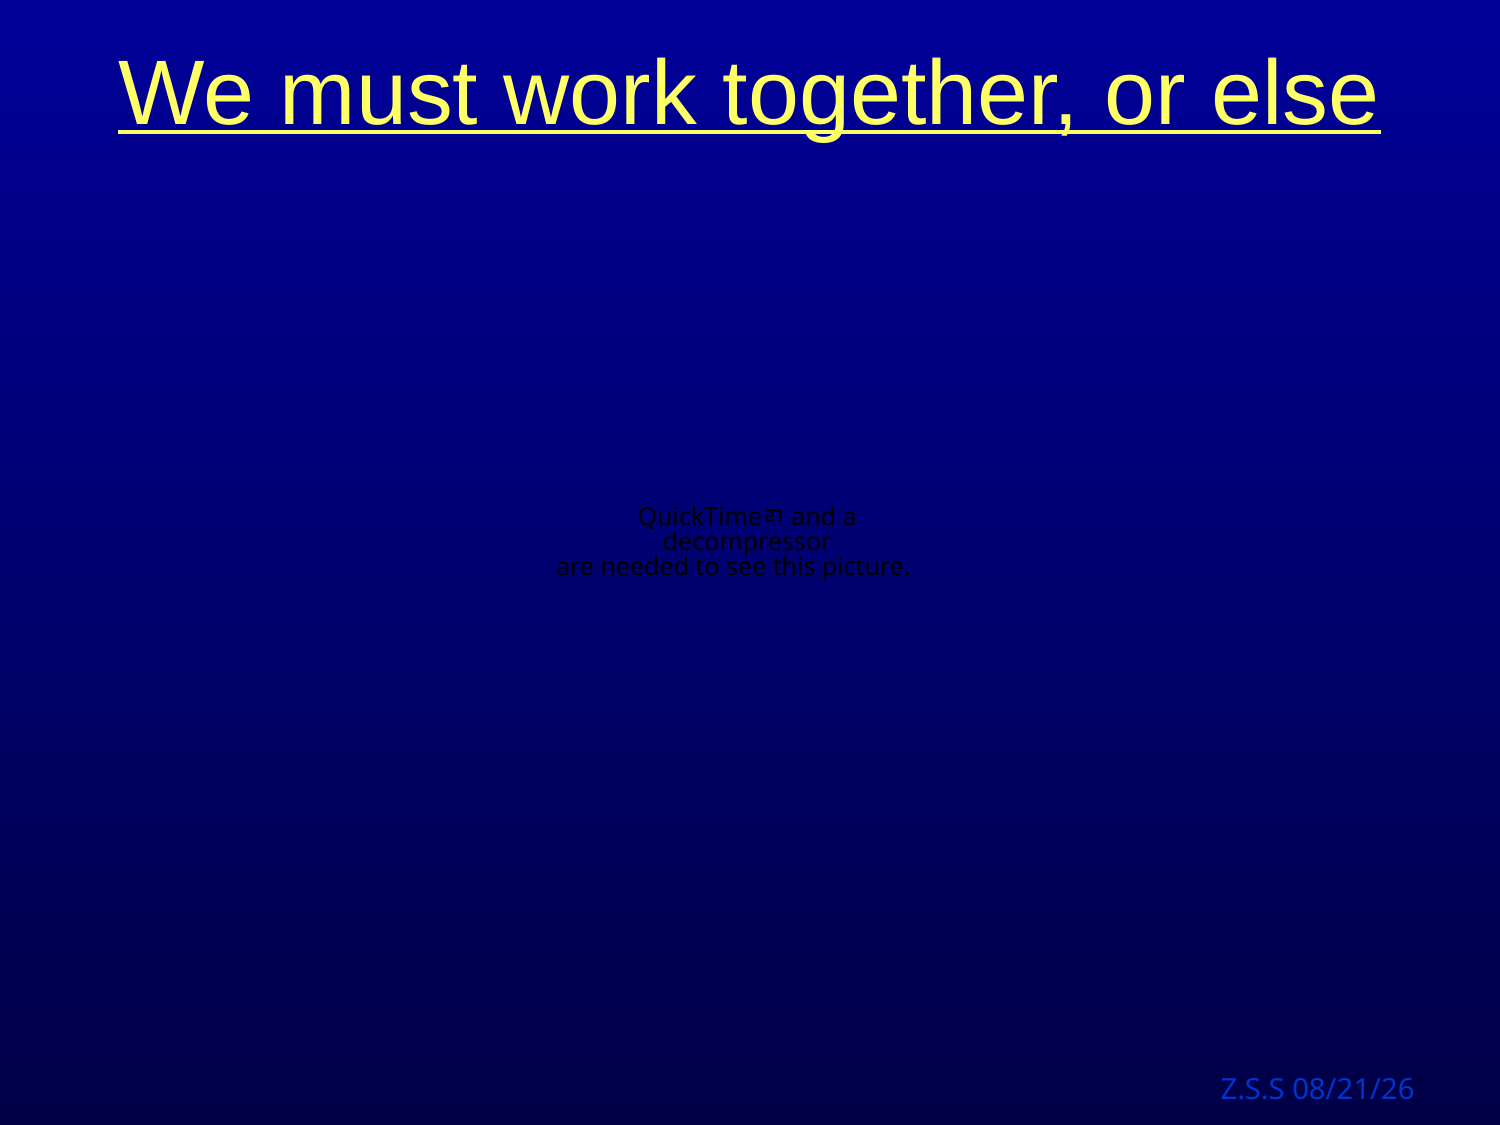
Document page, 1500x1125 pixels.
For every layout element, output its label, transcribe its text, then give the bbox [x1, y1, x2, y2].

picture [0, 50, 1500, 1051]
title We must work together, or else [75, 0, 1426, 187]
